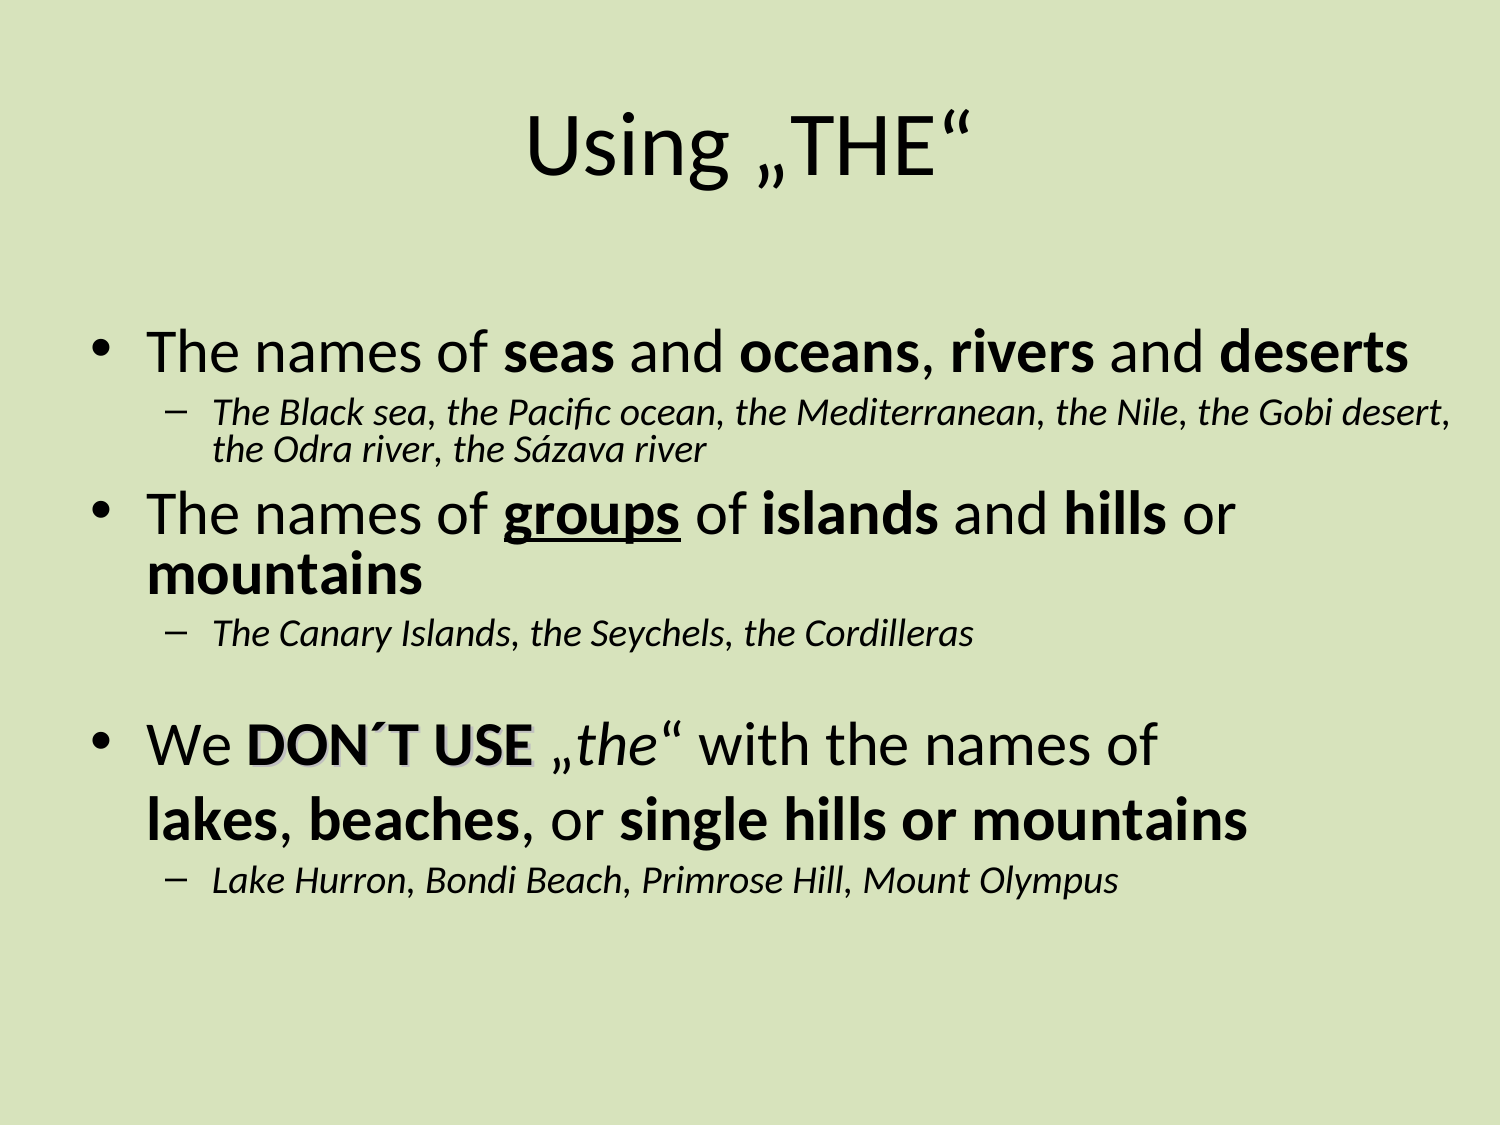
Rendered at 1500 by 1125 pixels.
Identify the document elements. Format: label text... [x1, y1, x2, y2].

title Using „THE“ [75, 45, 1426, 233]
list The names of seas and oceans, rivers and deserts The Black sea, the Pacific ocean, the Mediterranean, the Nile, the Gobi desert, the Odra river, the Sázava river The names of groups of islands and hills or mountains The Canary Islands, the Seychels, the Cordilleras We DON´T USE „the“ with the names of lakes, beaches, or single hills or mountains Lake Hurron, Bondi Beach, Primrose Hill, Mount Olympus [75, 317, 1483, 963]
